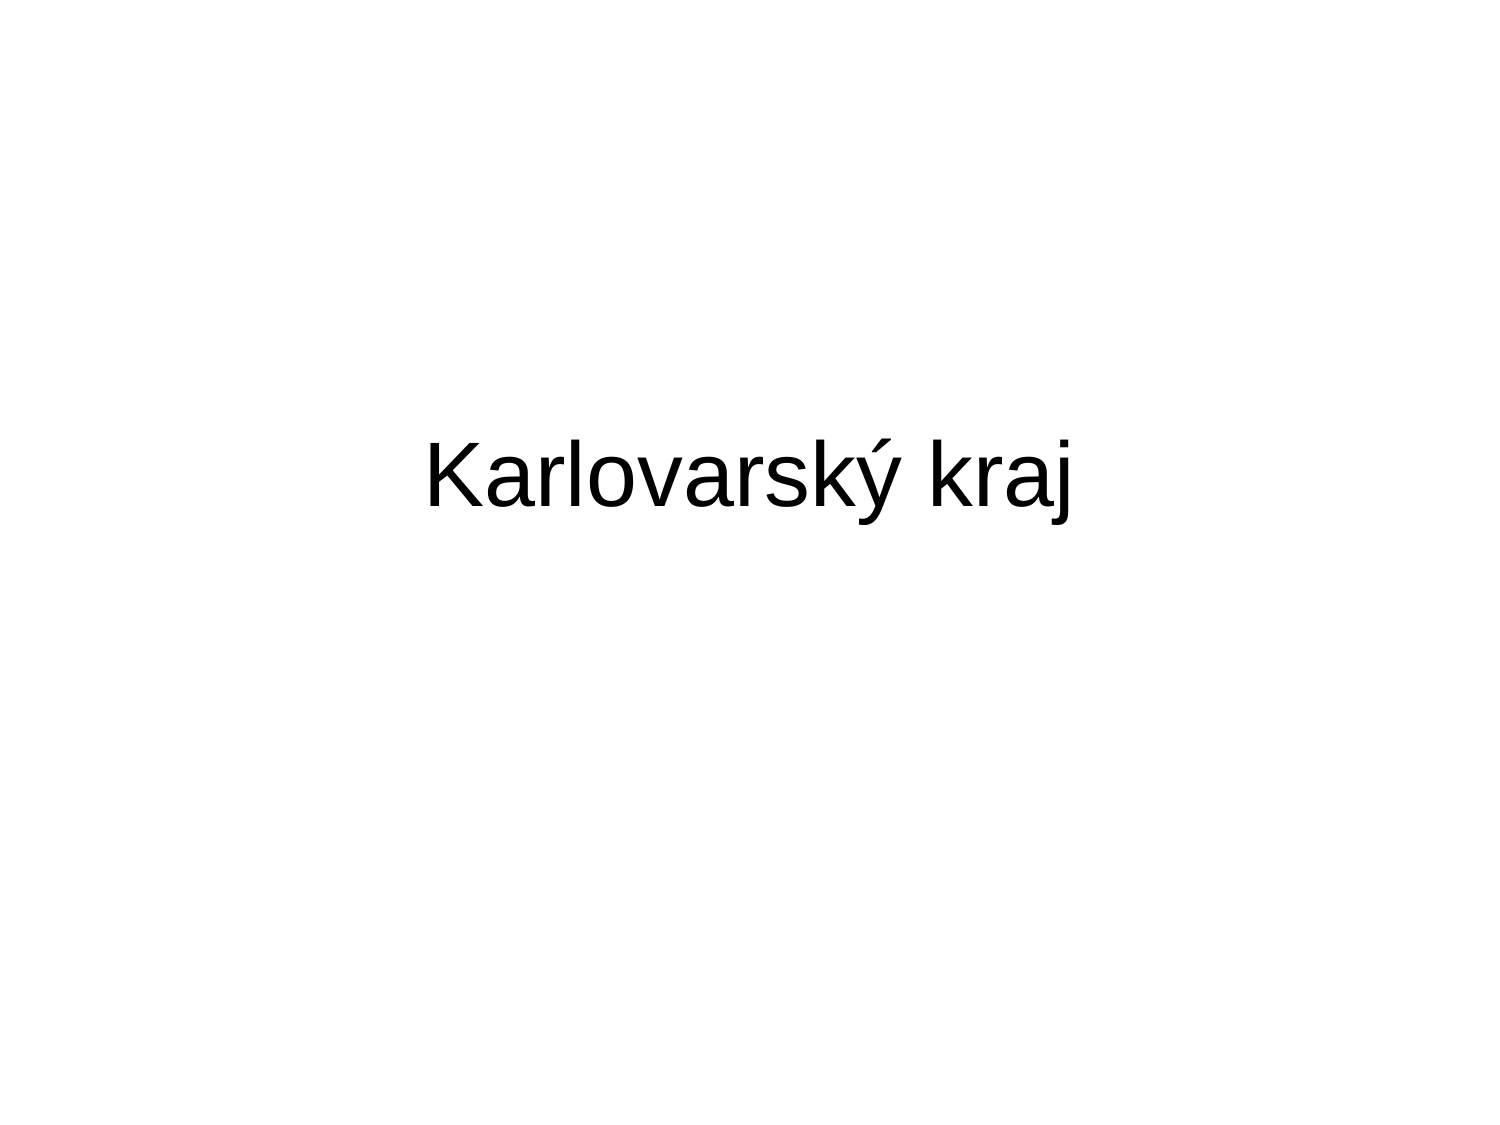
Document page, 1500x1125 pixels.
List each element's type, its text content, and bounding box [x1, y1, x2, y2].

title Karlovarský kraj [112, 349, 1388, 591]
